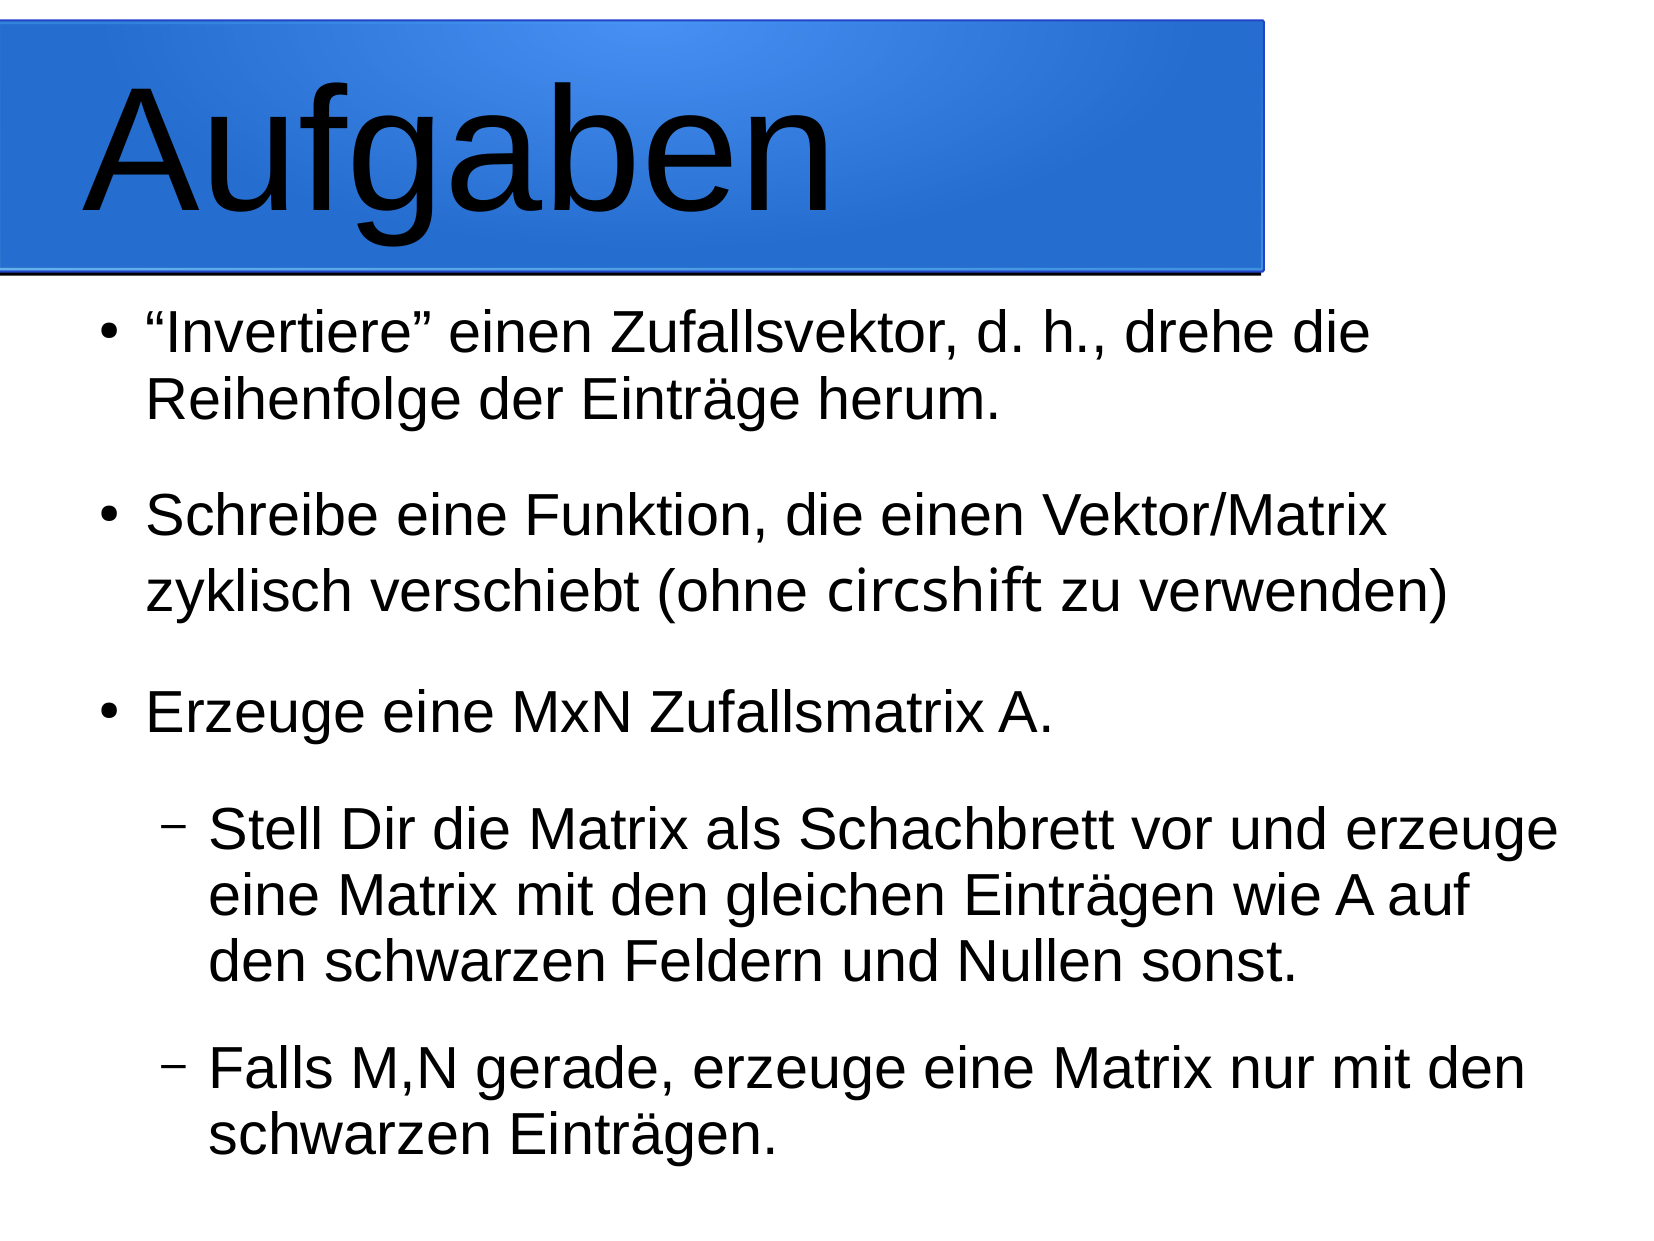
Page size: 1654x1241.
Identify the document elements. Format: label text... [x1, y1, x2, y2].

list “Invertiere” einen Zufallsvektor, d. h., drehe die Reihenfolge der Einträge herum. Schreibe eine Funktion, die einen Vektor/Matrix zyklisch verschiebt (ohne circshift zu verwenden) Erzeuge eine MxN Zufallsmatrix A. Stell Dir die Matrix als Schachbrett vor und erzeuge eine Matrix mit den gleichen Einträgen wie A auf den schwarzen Feldern und Nullen sonst. Falls M,N gerade, erzeuge eine Matrix nur mit den schwarzen Einträgen. [82, 299, 1571, 1186]
title Aufgaben [82, 47, 1235, 252]
